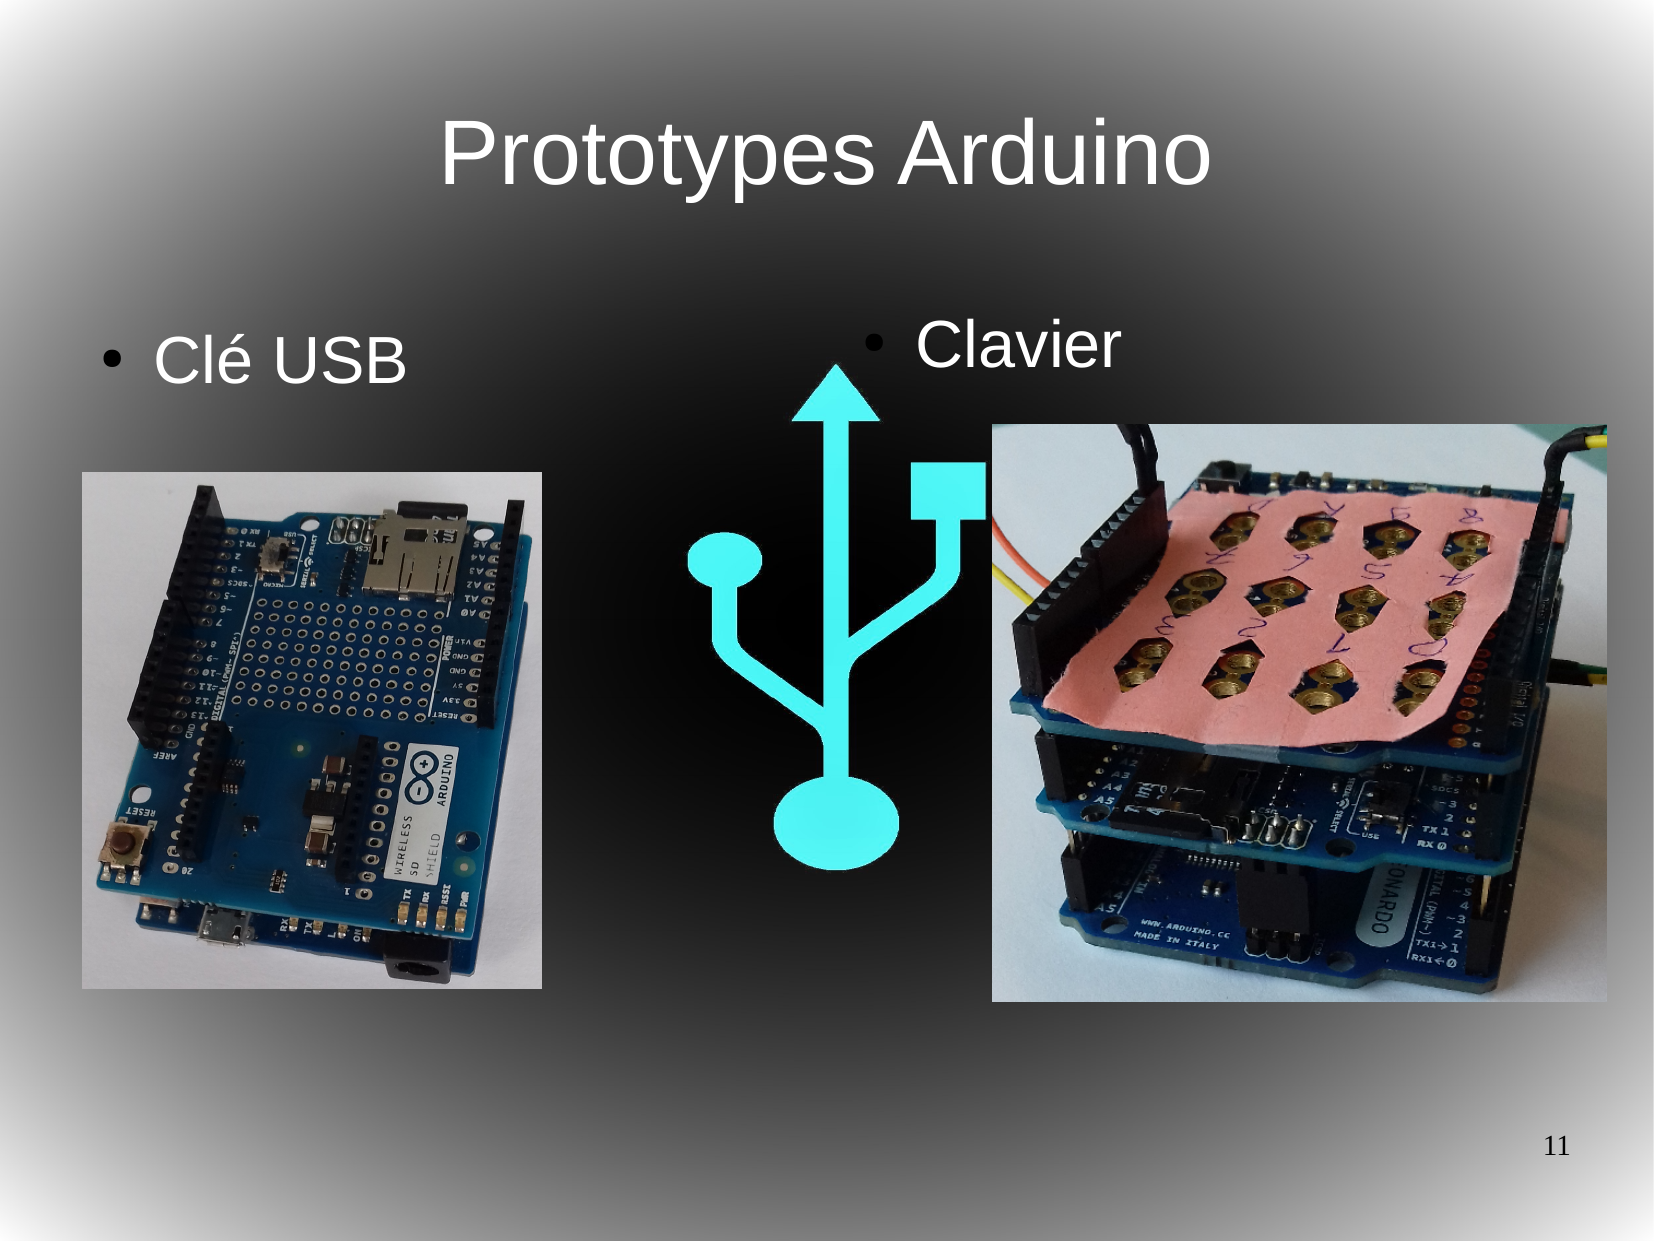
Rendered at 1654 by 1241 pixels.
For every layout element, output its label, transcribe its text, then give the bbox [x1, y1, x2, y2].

picture [0, 0, 1654, 1241]
list Clavier [844, 307, 1571, 651]
list Clé USB [82, 322, 809, 666]
title Prototypes Arduino [82, 49, 1571, 257]
